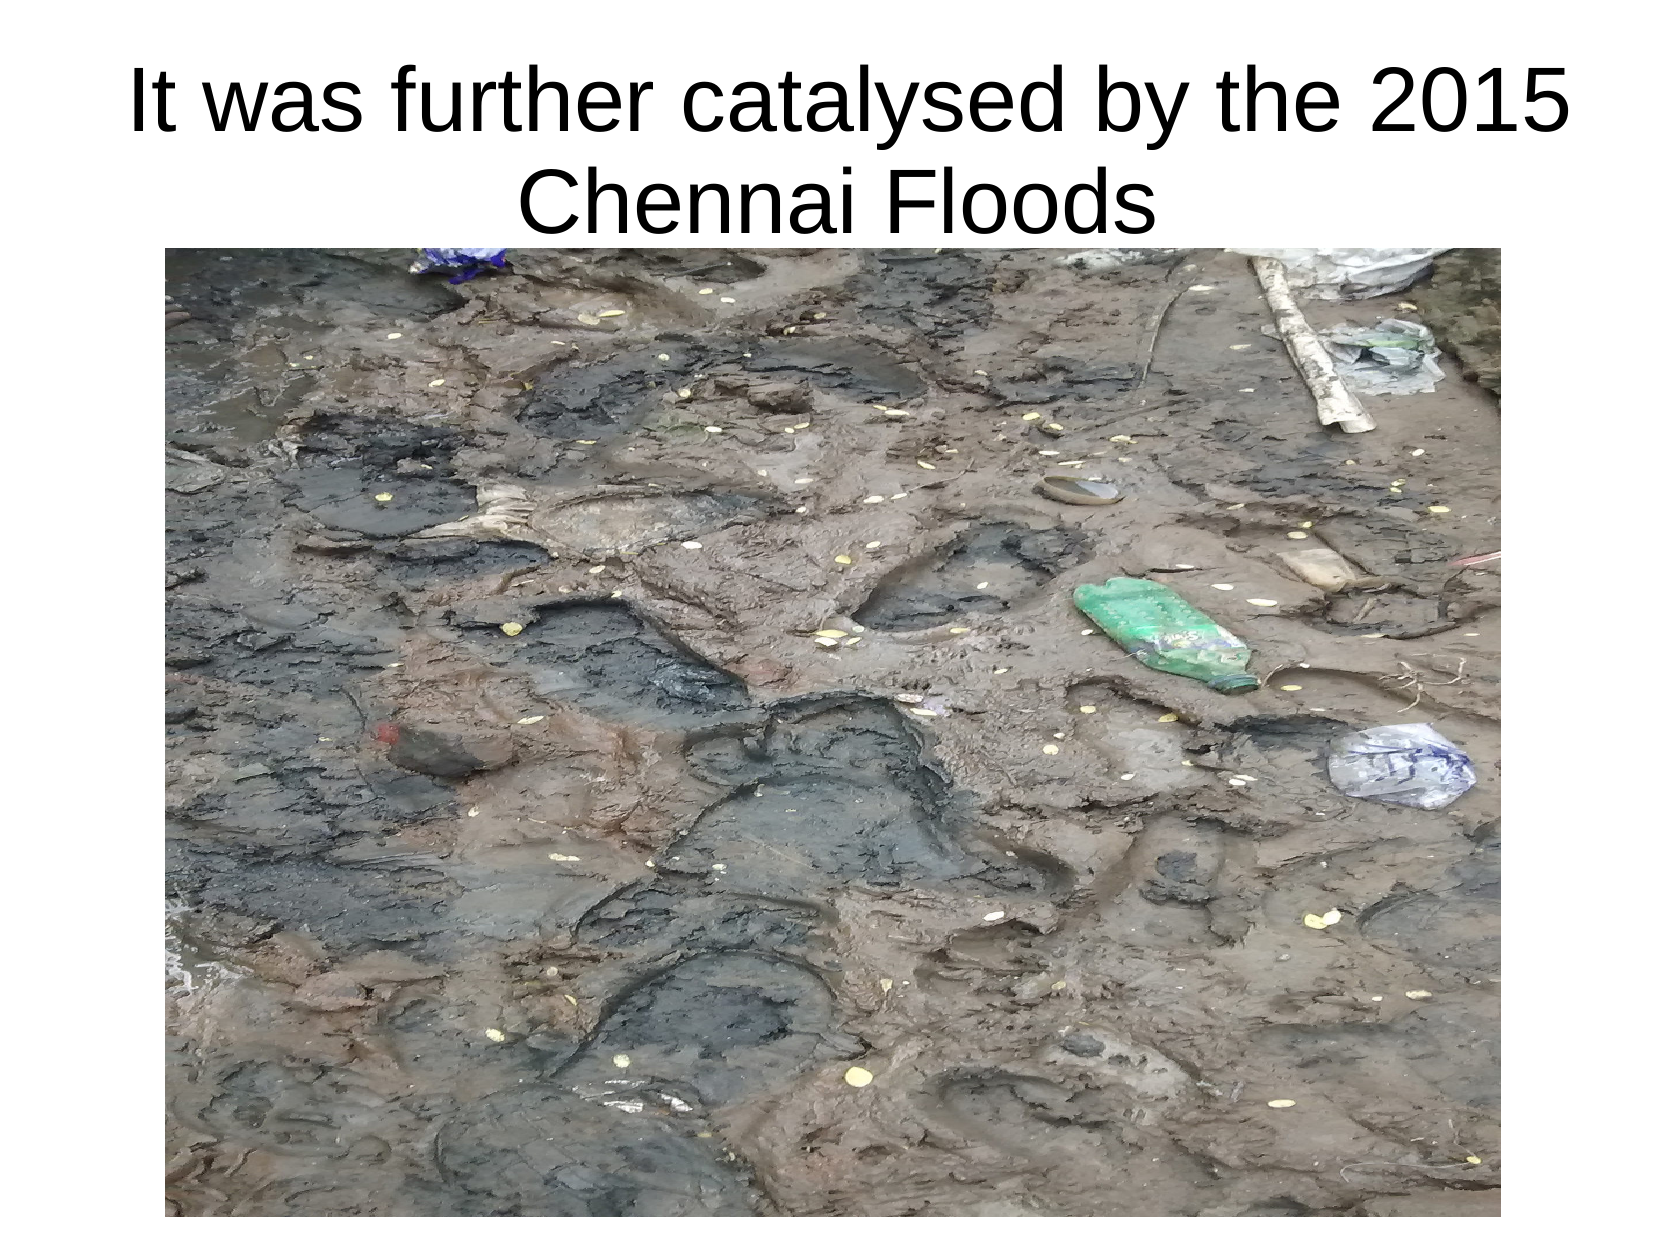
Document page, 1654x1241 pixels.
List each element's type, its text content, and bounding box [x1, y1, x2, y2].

title It was further catalysed by the 2015 Chennai Floods [106, 47, 1595, 255]
picture [165, 248, 1501, 1217]
